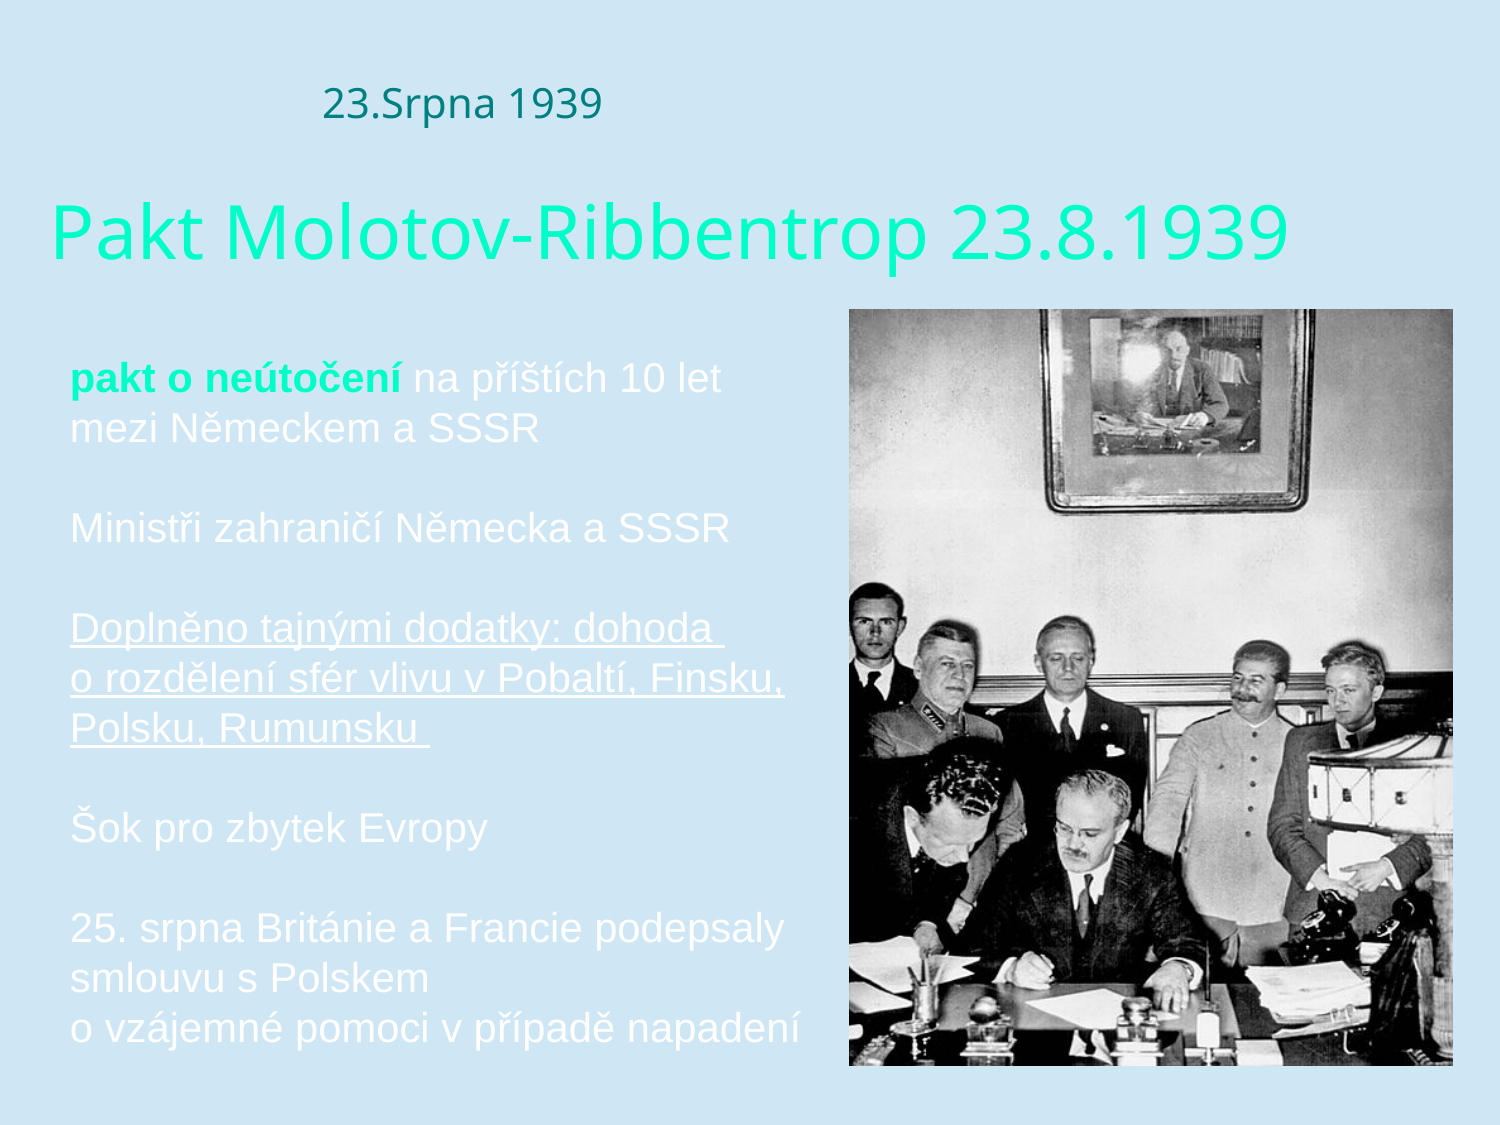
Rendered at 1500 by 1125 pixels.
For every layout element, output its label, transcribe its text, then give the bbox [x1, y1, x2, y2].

text_box 23.Srpna 1939 [307, 69, 666, 135]
picture [849, 309, 1453, 1066]
text_box pakt o neútočení na příštích 10 let mezi Německem a SSSR Ministři zahraničí Německa a SSSR Doplněno tajnými dodatky: dohoda o rozdělení sfér vlivu v Pobaltí, Finsku, Polsku, Rumunsku Šok pro zbytek Evropy 25. srpna Británie a Francie podepsaly smlouvu s Polskem o vzájemné pomoci v případě napadení [55, 343, 826, 1059]
text_box Pakt Molotov-Ribbentrop 23.8.1939 [34, 177, 1075, 282]
